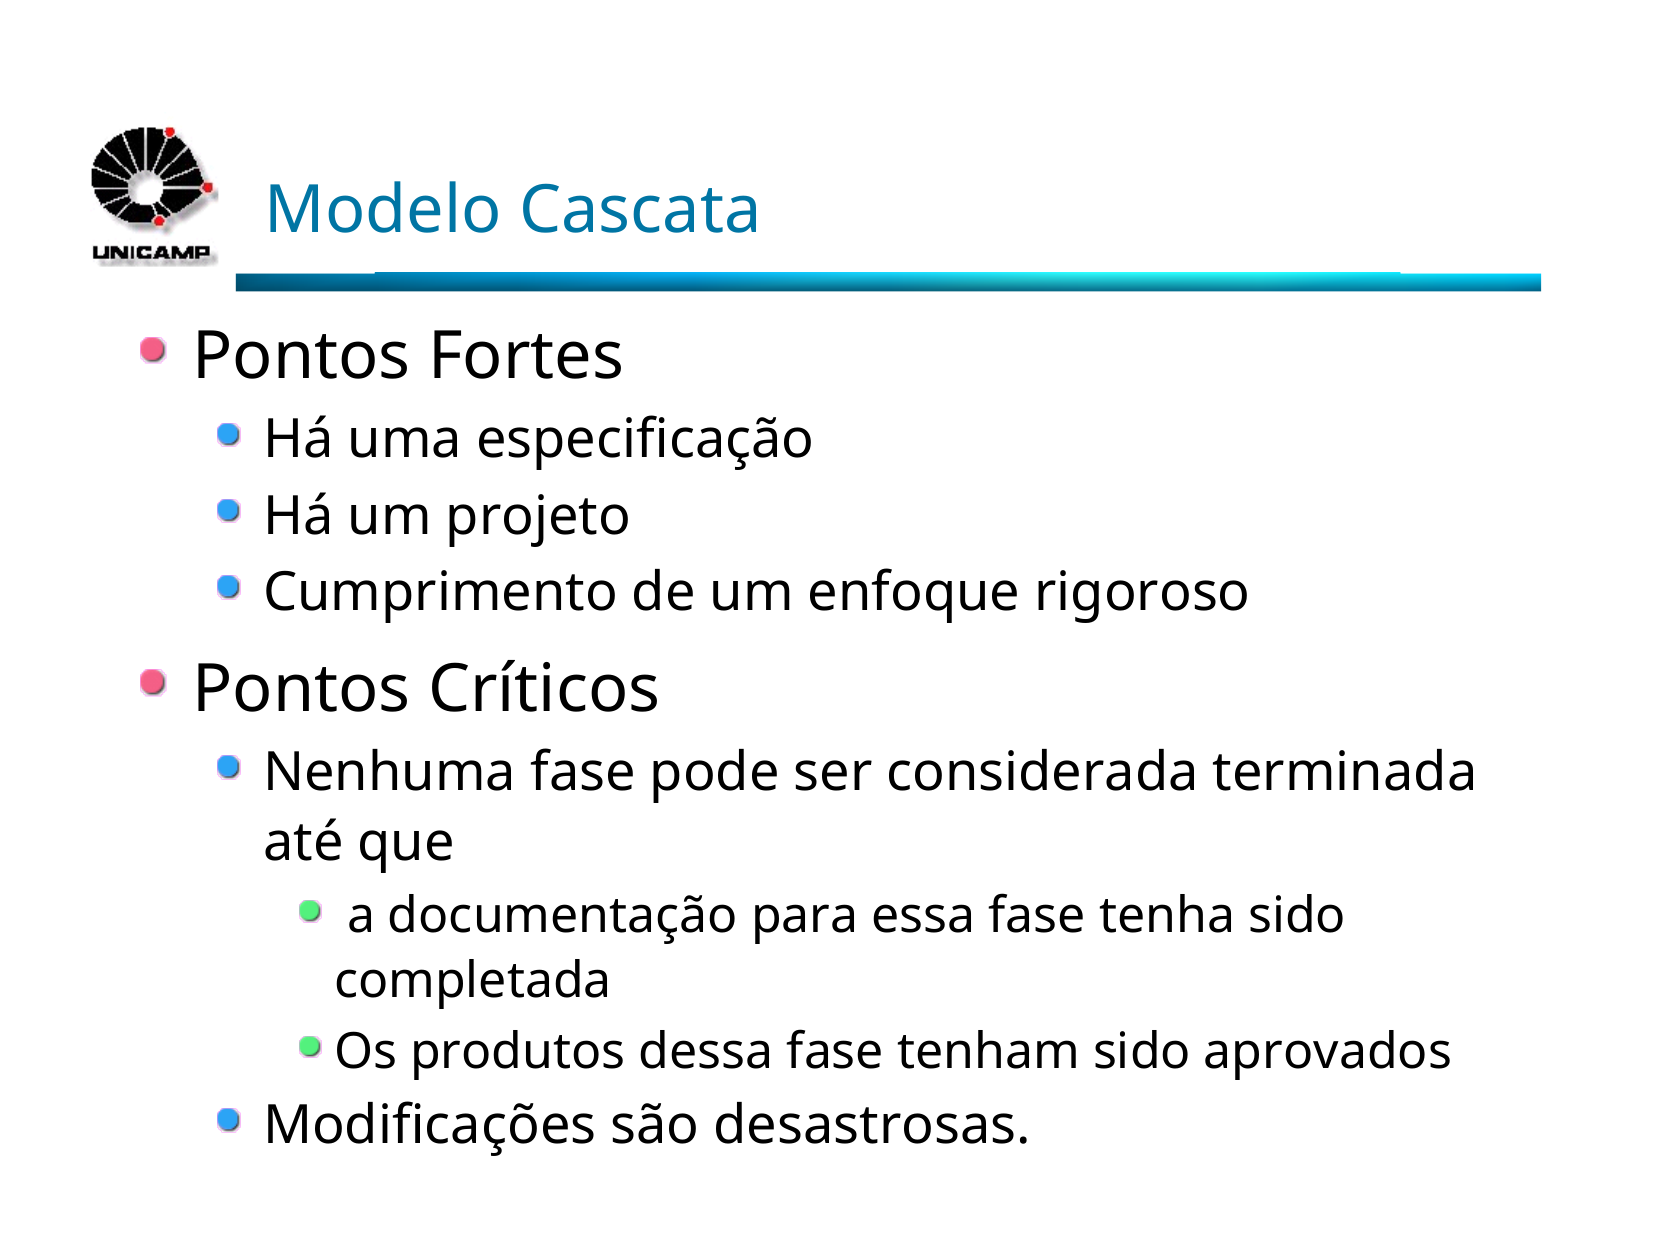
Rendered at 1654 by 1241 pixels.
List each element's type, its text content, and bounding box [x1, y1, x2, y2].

list Pontos Fortes Há uma especificação Há um projeto Cumprimento de um enfoque rigoroso Pontos Críticos Nenhuma fase pode ser considerada terminada até que a documentação para essa fase tenha sido completada Os produtos dessa fase tenham sido aprovados Modificações são desastrosas. [121, 309, 1534, 1167]
title Modelo Cascata [264, 57, 1534, 250]
picture [125, 272, 1654, 295]
